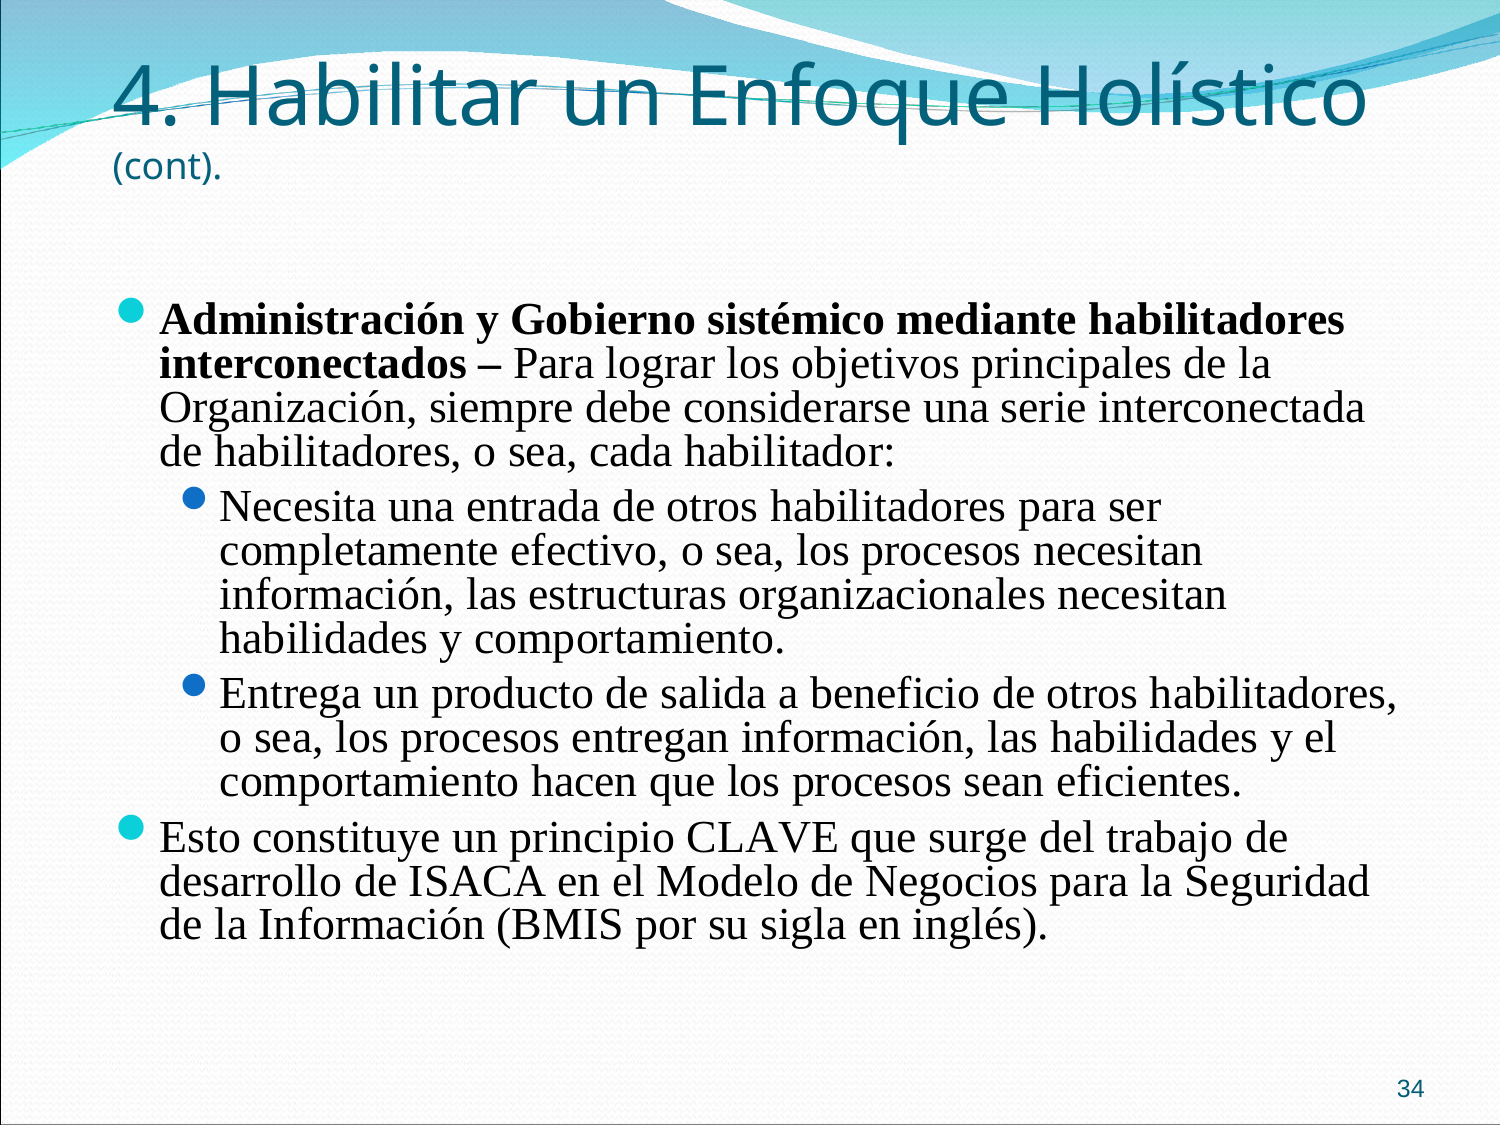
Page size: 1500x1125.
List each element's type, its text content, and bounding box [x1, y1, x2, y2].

picture [0, 0, 1500, 1125]
text_box <number> [1299, 1042, 1426, 1103]
list Administración y Gobierno sistémico mediante habilitadores interconectados – Para lograr los objetivos principales de la Organización, siempre debe considerarse una serie interconectada de habilitadores, o sea, cada habilitador: Necesita una entrada de otros habilitadores para ser completamente efectivo, o sea, los procesos necesitan información, las estructuras organizacionales necesitan habilidades y comportamiento. Entrega un producto de salida a beneficio de otros habilitadores, o sea, los procesos entregan información, las habilidades y el comportamiento hacen que los procesos sean eficientes. Esto constituye un principio CLAVE que surge del trabajo de desarrollo de ISACA en el Modelo de Negocios para la Seguridad de la Información (BMIS por su sigla en inglés). [99, 174, 1425, 975]
title 4. Habilitar un Enfoque Holístico (cont). [112, 0, 1500, 188]
